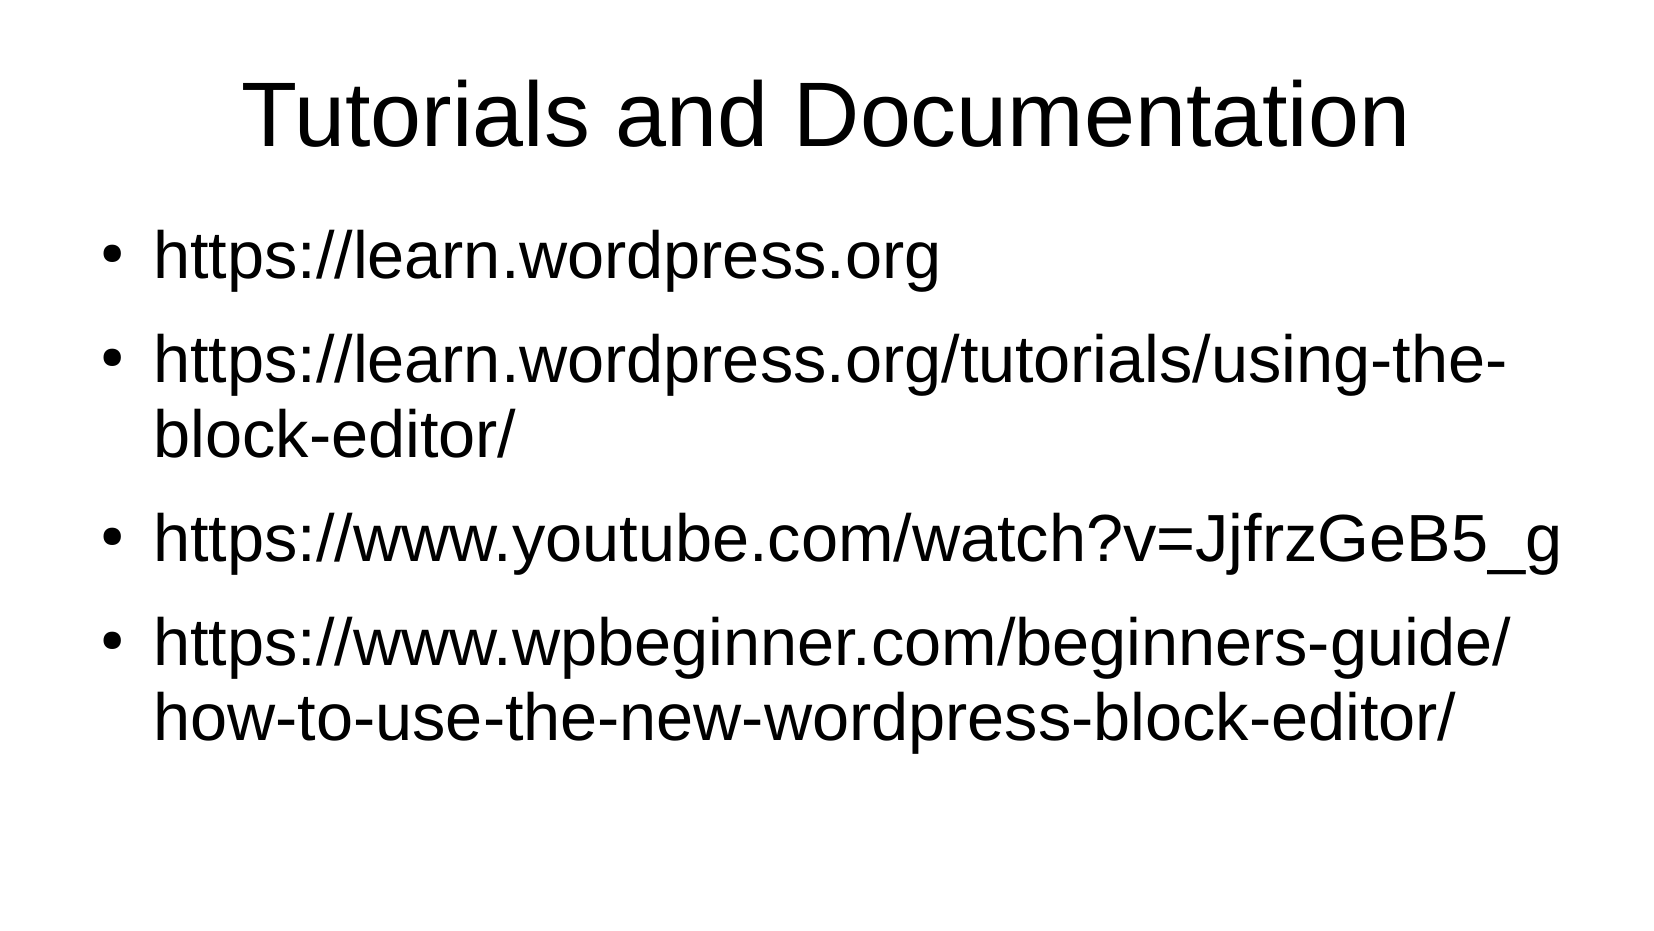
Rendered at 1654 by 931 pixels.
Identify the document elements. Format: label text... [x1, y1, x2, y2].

title Tutorials and Documentation [82, 37, 1571, 193]
list https://learn.wordpress.org https://learn.wordpress.org/tutorials/using-the-block-editor/ https://www.youtube.com/watch?v=JjfrzGeB5_g https://www.wpbeginner.com/beginners-guide/how-to-use-the-new-wordpress-block-editor/ [82, 217, 1571, 758]
